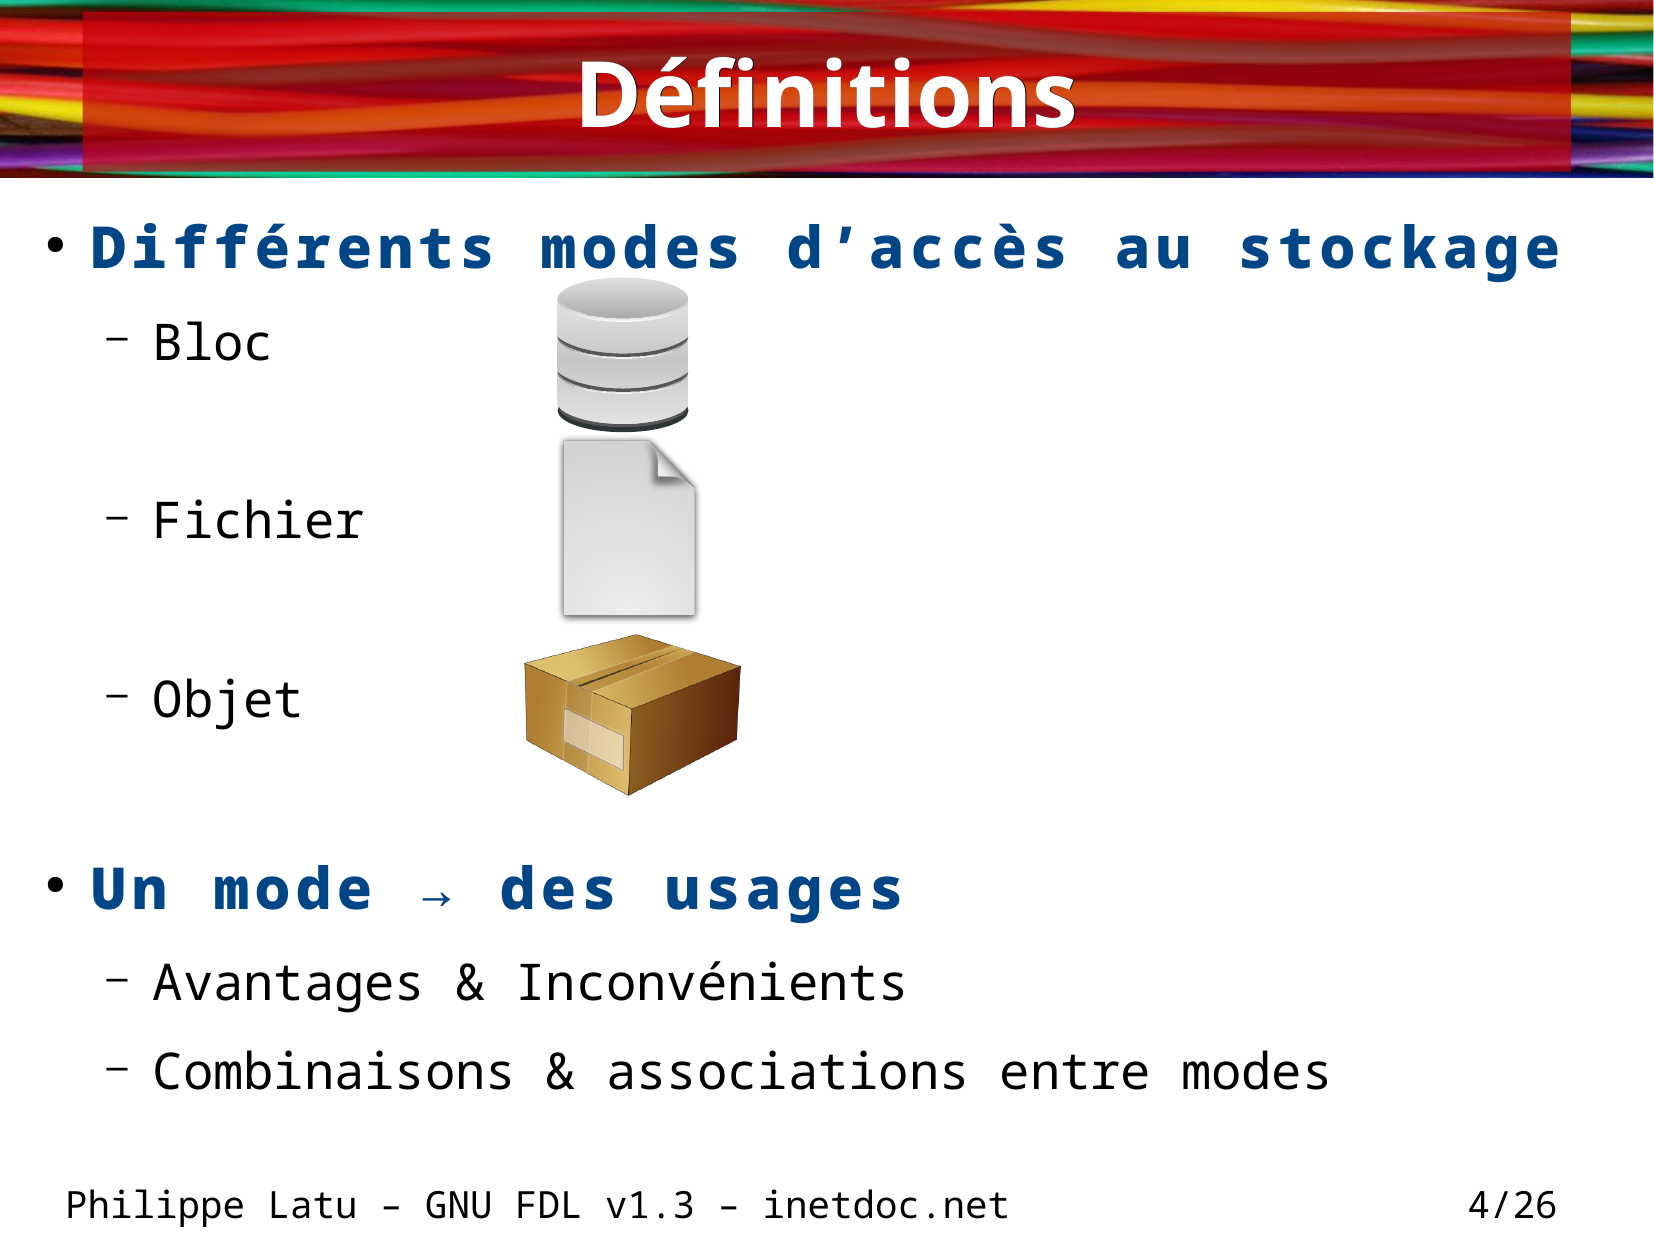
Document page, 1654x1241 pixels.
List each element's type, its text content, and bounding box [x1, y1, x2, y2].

picture [549, 277, 703, 626]
picture [0, 0, 1654, 178]
list Différents modes d’accès au stockage Bloc Fichier Objet Un mode → des usages Avantages & Inconvénients Combinaisons & associations entre modes [29, 206, 1577, 1146]
text_box Philippe Latu – GNU FDL v1.3 – inetdoc.net 26/26 [59, 1133, 1595, 1237]
picture [507, 631, 756, 801]
title Définitions [82, 11, 1571, 172]
